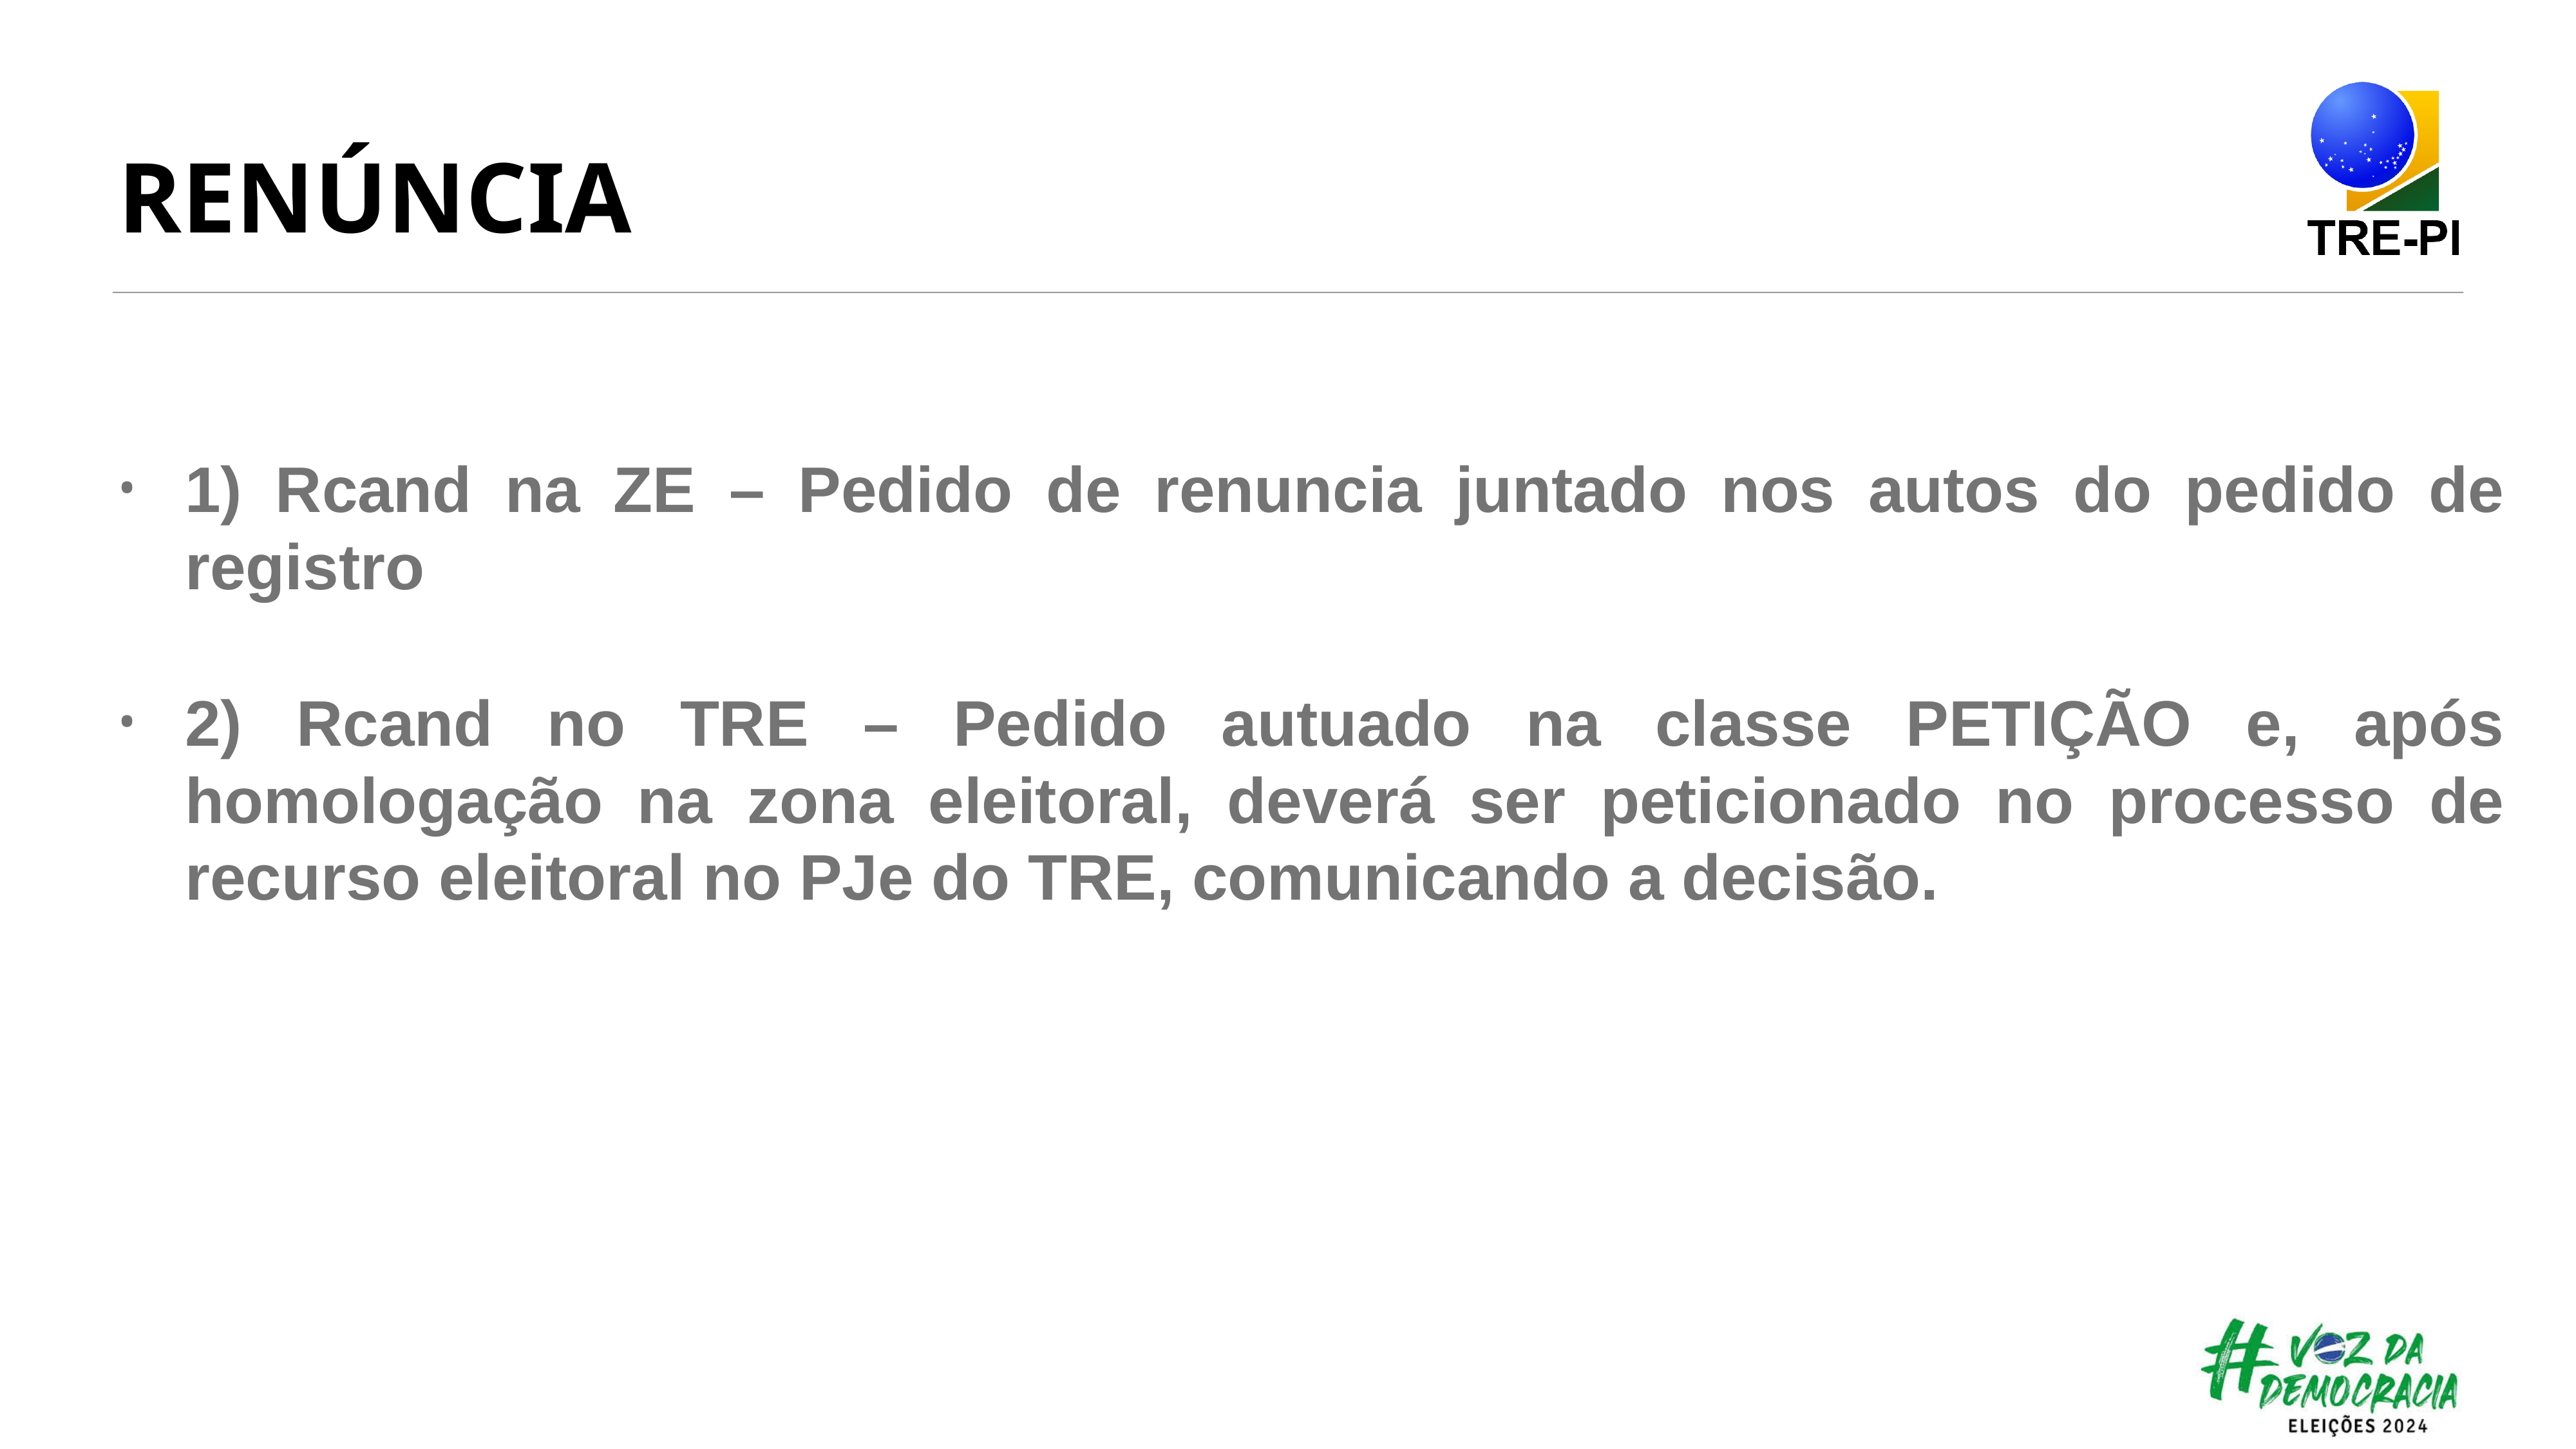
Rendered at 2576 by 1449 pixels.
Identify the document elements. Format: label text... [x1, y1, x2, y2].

list 1) Rcand na ZE – Pedido de renuncia juntado nos autos do pedido de registro 2) Rcand no TRE – Pedido autuado na classe PETIÇÃO e, após homologação na zona eleitoral, deverá ser peticionado no processo de recurso eleitoral no PJe do TRE, comunicando a decisão. [112, 299, 2512, 1372]
title RENÚNCIA [112, 50, 2462, 258]
picture [2196, 1300, 2463, 1444]
picture [2306, 82, 2459, 255]
